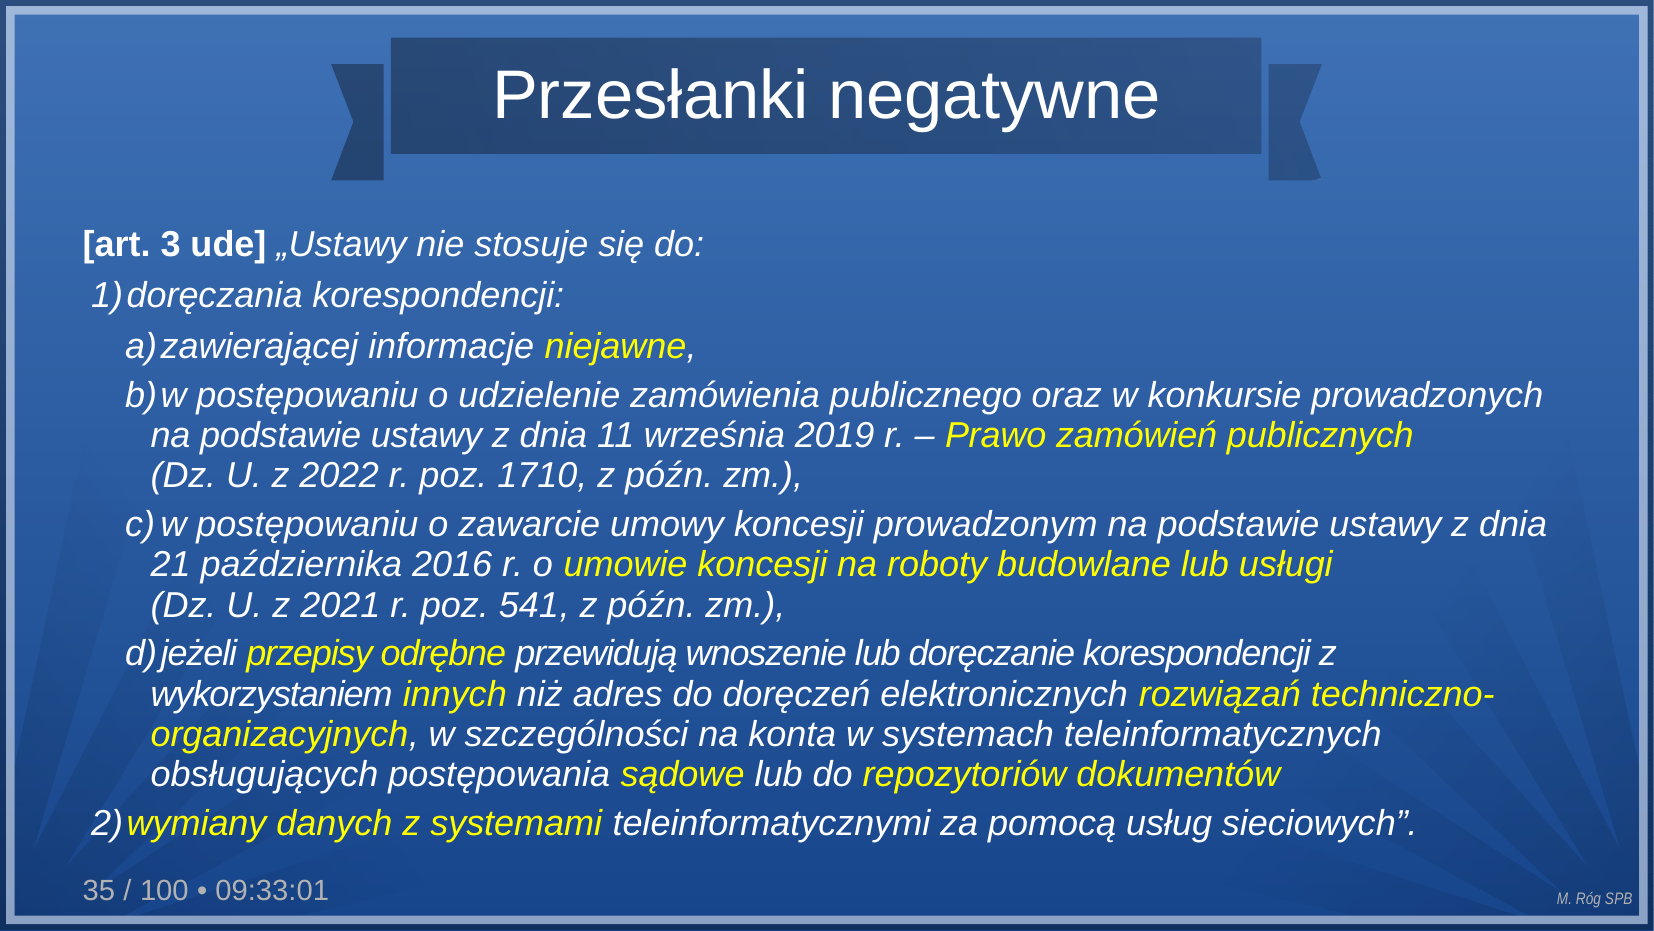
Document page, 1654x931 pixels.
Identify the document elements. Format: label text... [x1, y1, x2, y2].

title Przesłanki negatywne [389, 35, 1264, 154]
list [art. 3 ude] „Ustawy nie stosuje się do: doręczania korespondencji: zawierającej informacje niejawne, w postępowaniu o udzielenie zamówienia publicznego oraz w konkursie prowadzonych na podstawie ustawy z dnia 11 września 2019 r. – Prawo zamówień publicznych (Dz. U. z 2022 r. poz. 1710, z późn. zm.), w postępowaniu o zawarcie umowy koncesji prowadzonym na podstawie ustawy z dnia 21 października 2016 r. o umowie koncesji na roboty budowlane lub usługi (Dz. U. z 2021 r. poz. 541, z późn. zm.), jeżeli przepisy odrębne przewidują wnoszenie lub doręczanie korespondencji z wykorzystaniem innych niż adres do doręczeń elektronicznych rozwiązań techniczno-organizacyjnych, w szczególności na konta w systemach teleinformatycznych obsługujących postępowania sądowe lub do repozytoriów dokumentów wymiany danych z systemami teleinformatycznymi za pomocą usług sieciowych”. [82, 224, 1571, 848]
